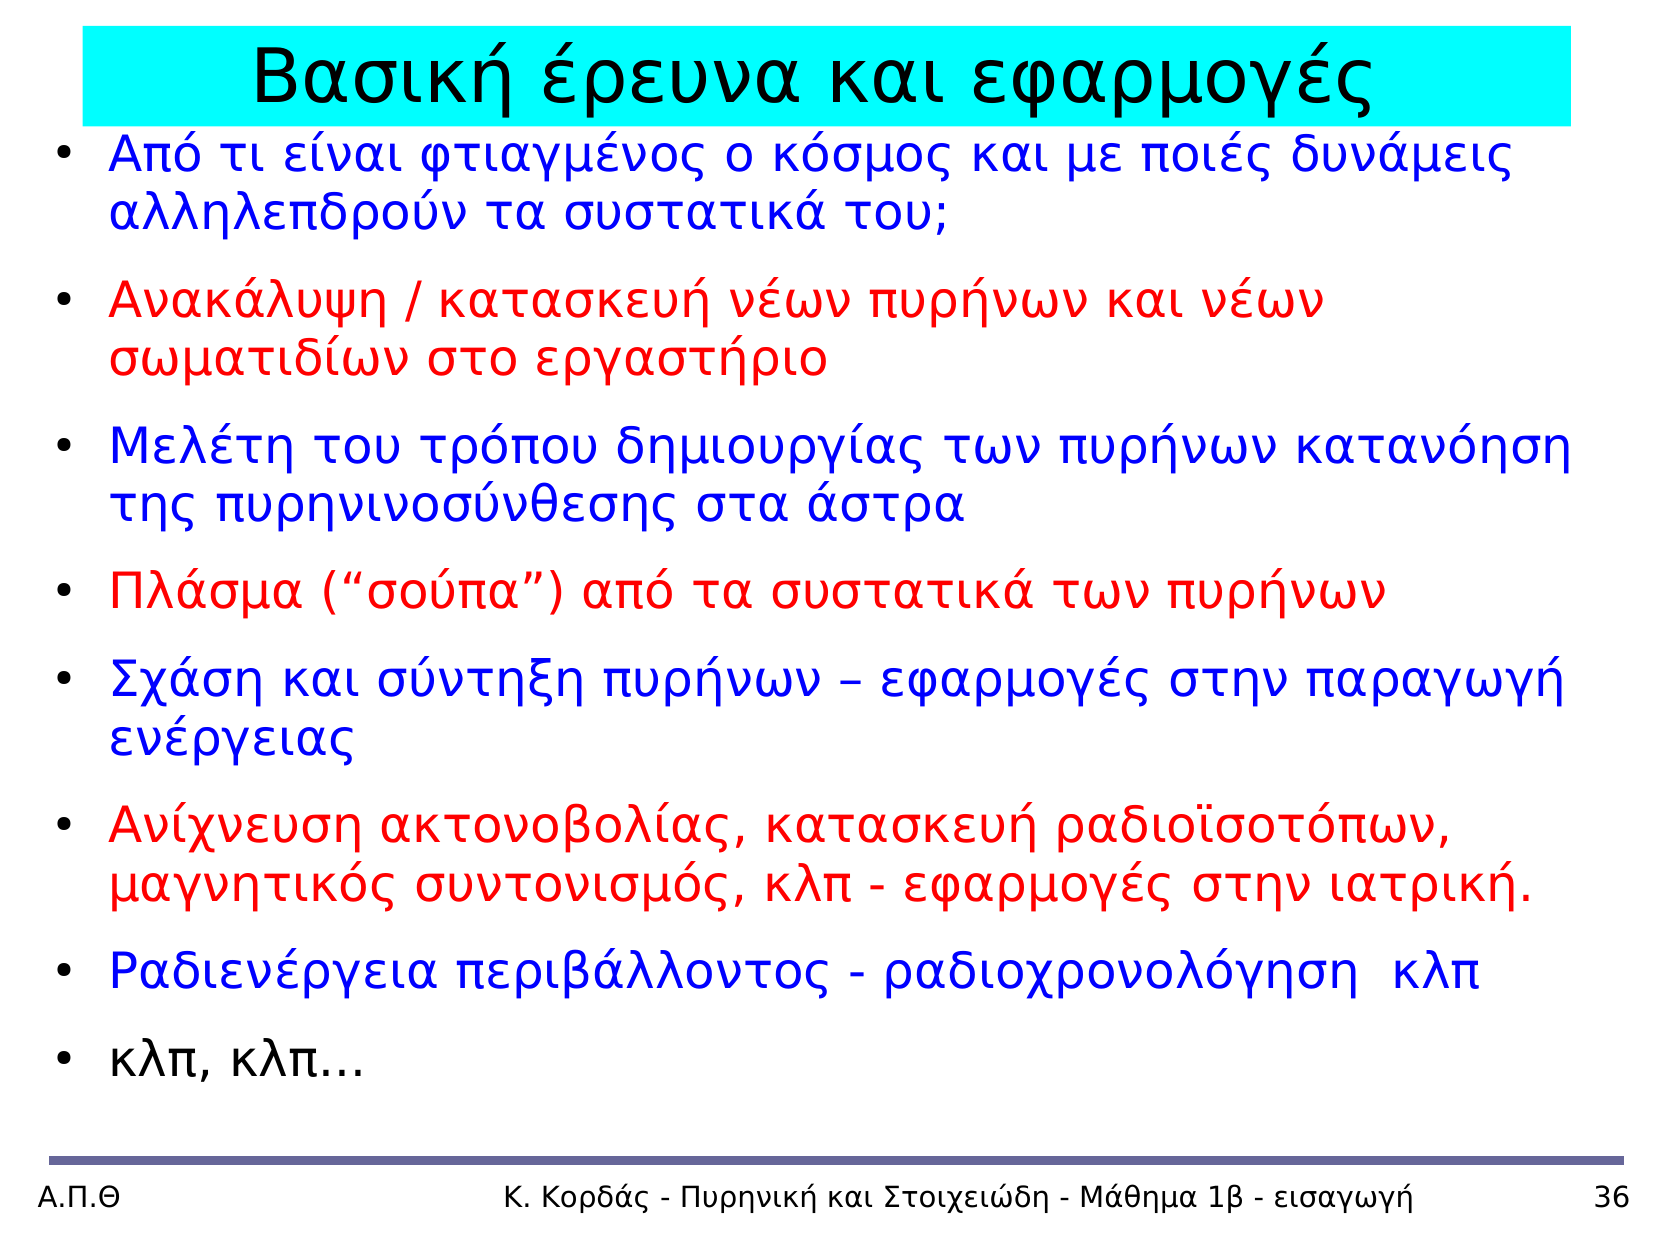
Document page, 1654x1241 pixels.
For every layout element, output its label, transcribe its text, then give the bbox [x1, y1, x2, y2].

title Βασική έρευνα και εφαρμογές [82, 25, 1571, 124]
list Από τι είναι φτιαγμένος ο κόσμος και με ποιές δυνάμεις αλληλεπδρούν τα συστατικά του; Ανακάλυψη / κατασκευή νέων πυρήνων και νέων σωματιδίων στο εργαστήριο Μελέτη του τρόπου δημιουργίας των πυρήνων κατανόηση της πυρηνινοσύνθεσης στα άστρα Πλάσμα (“σούπα”) από τα συστατικά των πυρήνων Σχάση και σύντηξη πυρήνων – εφαρμογές στην παραγωγή ενέργειας Ανίχνευση ακτονοβολίας, κατασκευή ραδιοϊσοτόπων, μαγνητικός συντονισμός, κλπ - εφαρμογές στην ιατρική. Ραδιενέργεια περιβάλλοντος - ραδιοχρονολόγηση κλπ κλπ, κλπ... [37, 124, 1613, 1219]
